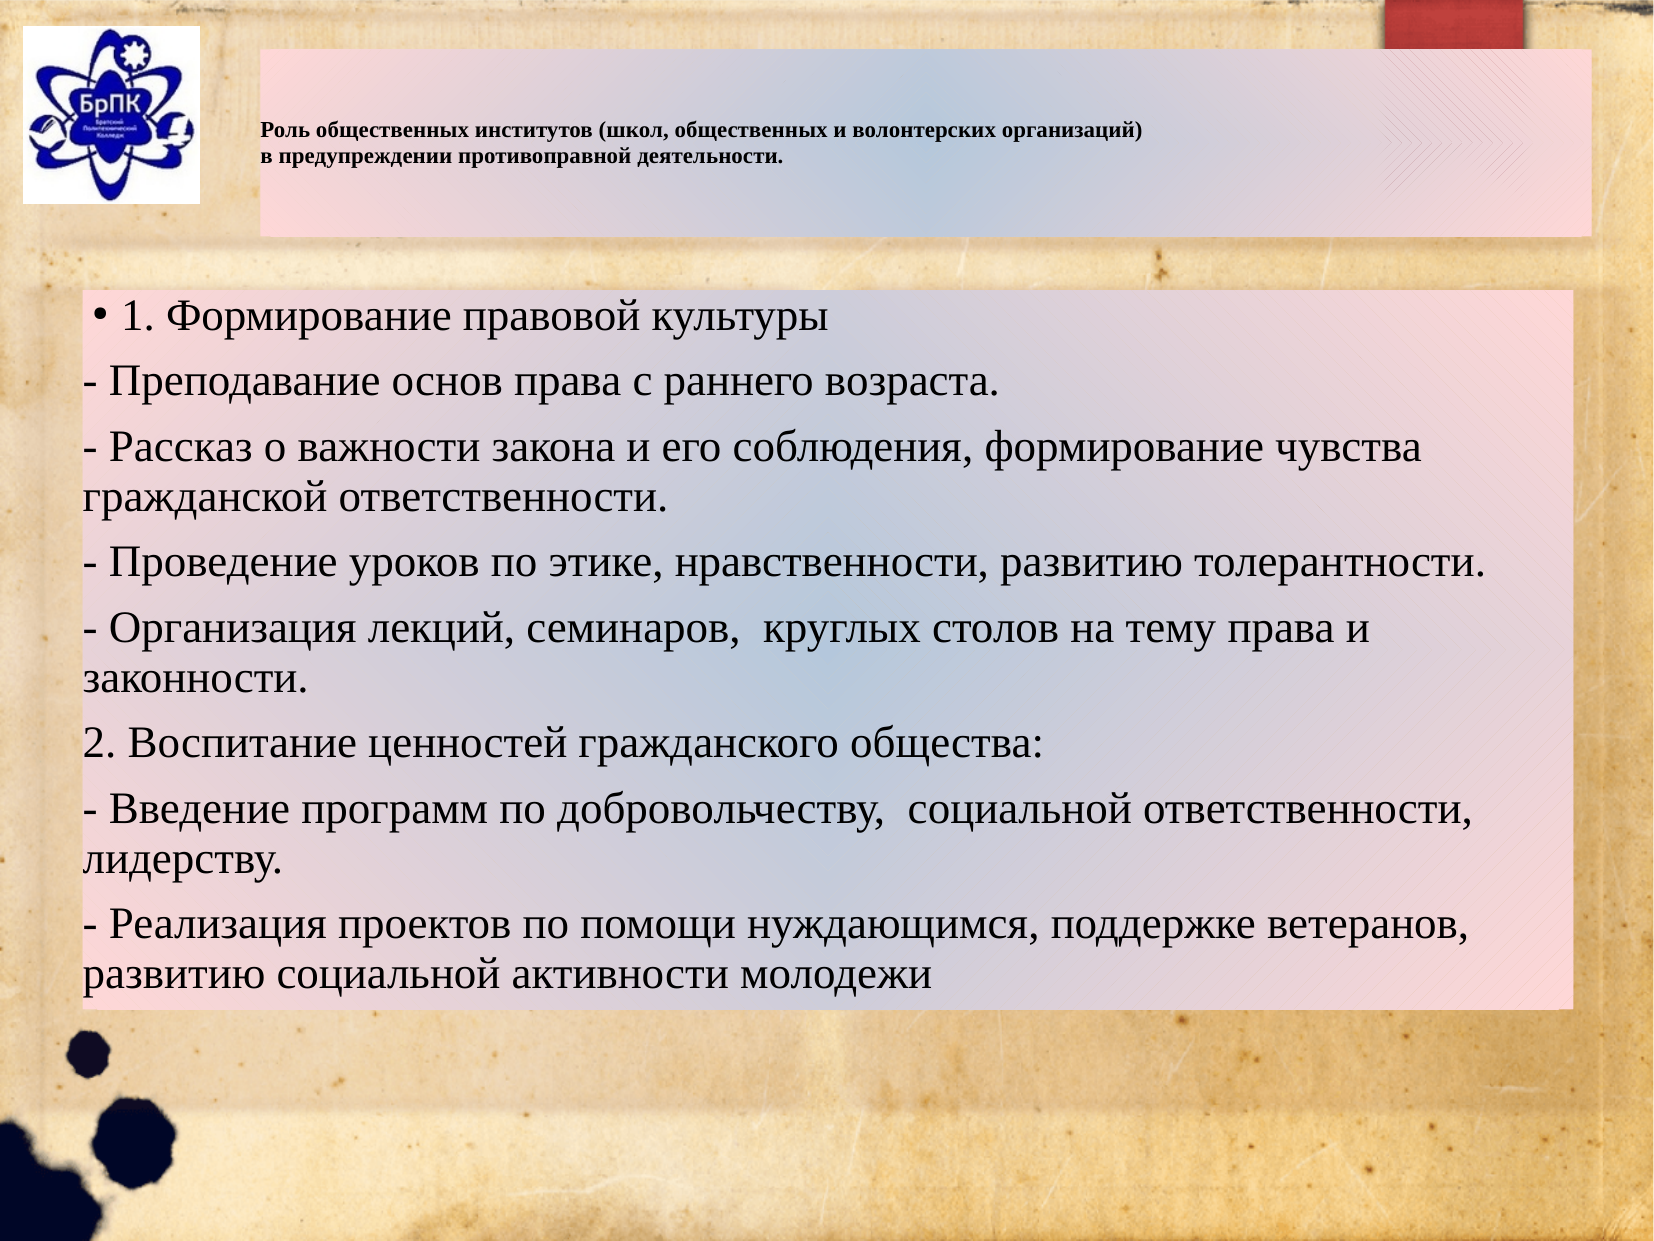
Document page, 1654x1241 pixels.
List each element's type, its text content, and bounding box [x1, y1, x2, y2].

picture [0, 0, 1654, 1241]
title Роль общественных институтов (школ, общественных и волонтерских организаций) в предупреждении противоправной деятельности. [260, 49, 1592, 237]
list 1. Формирование правовой культуры - Преподавание основ права с раннего возраста. - Рассказ о важности закона и его соблюдения, формирование чувства гражданской ответственности. - Проведение уроков по этике, нравственности, развитию толерантности. - Организация лекций, семинаров, круглых столов на тему права и законности. 2. Воспитание ценностей гражданского общества: - Введение программ по добровольчеству, социальной ответственности, лидерству. - Реализация проектов по помощи нуждающимся, поддержке ветеранов, развитию социальной активности молодежи [82, 290, 1574, 1010]
